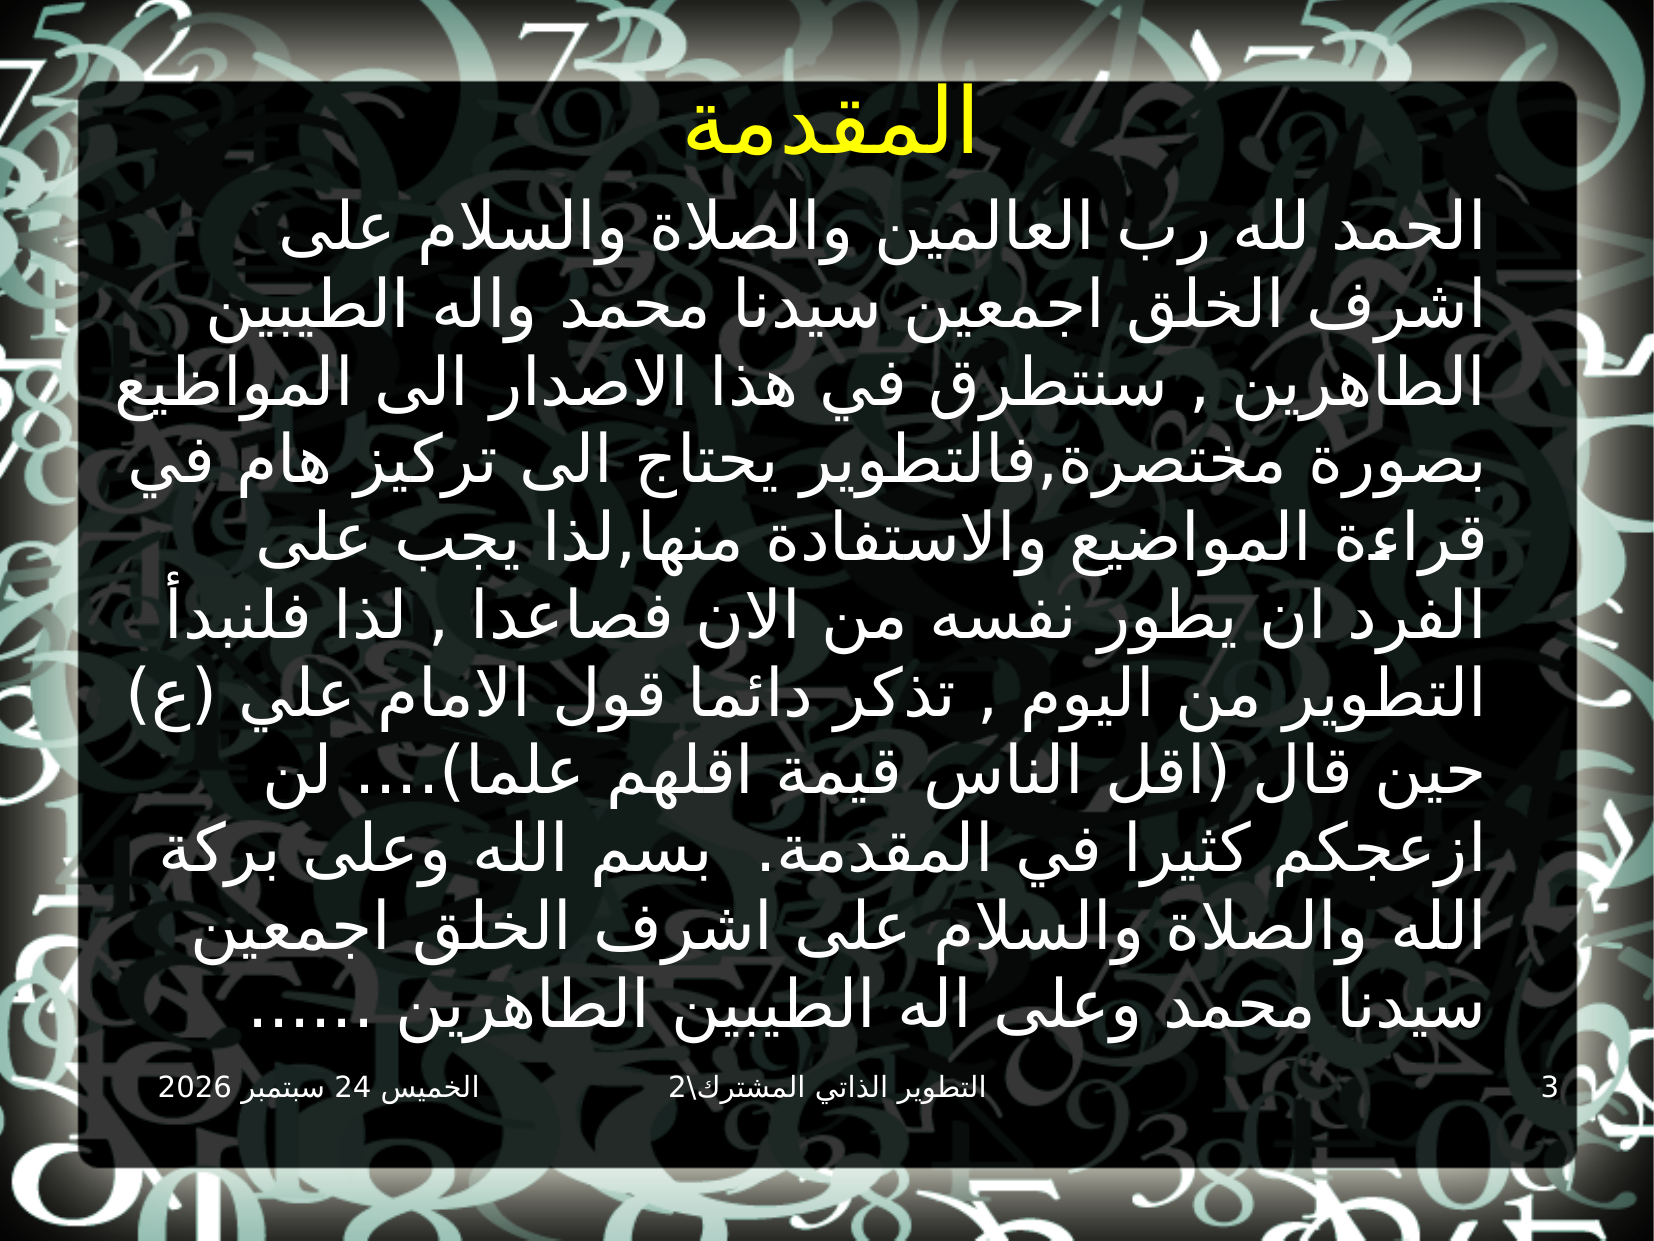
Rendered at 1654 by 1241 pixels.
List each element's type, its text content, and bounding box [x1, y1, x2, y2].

list الحمد لله رب العالمين والصلاة والسلام على اشرف الخلق اجمعين سيدنا محمد واله الطيبين الطاهرين , سنتطرق في هذا الاصدار الى المواظيع بصورة مختصرة,فالتطوير يحتاج الى تركيز هام في قراءة المواضيع والاستفادة منها,لذا يجب على الفرد ان يطور نفسه من الان فصاعدا , لذا فلنبدأ التطوير من اليوم , تذكر دائما قول الامام علي (ع) حين قال (اقل الناس قيمة اقلهم علما).... لن ازعجكم كثيرا في المقدمة. بسم الله وعلى بركة الله والصلاة والسلام على اشرف الخلق اجمعين سيدنا محمد وعلى اله الطيبين الطاهرين ...... [112, 187, 1560, 1073]
title المقدمة [86, 17, 1576, 226]
picture [0, 0, 1654, 1241]
